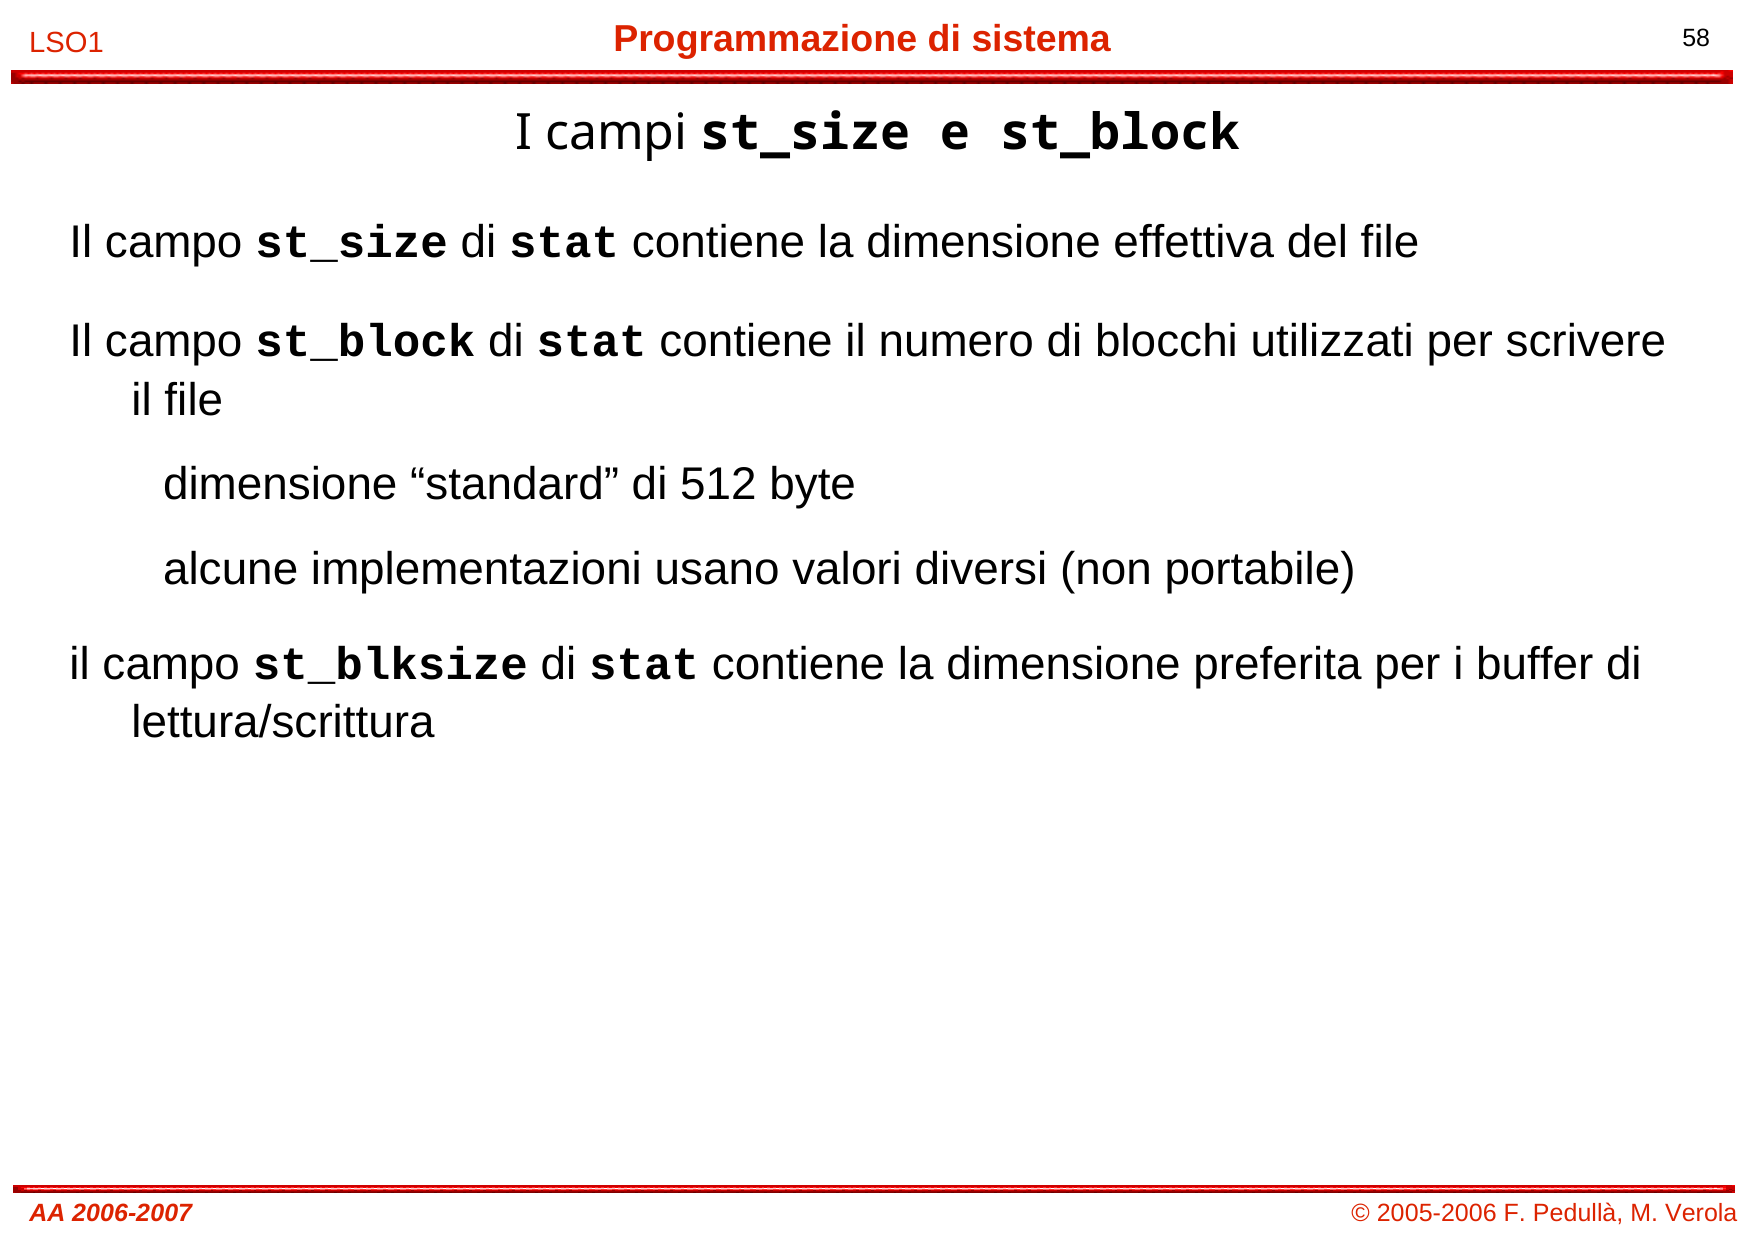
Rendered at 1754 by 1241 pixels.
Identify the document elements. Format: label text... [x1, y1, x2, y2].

title I campi st_size e st_block [481, 84, 1274, 180]
list Il campo st_size di stat contiene la dimensione effettiva del file Il campo st_block di stat contiene il numero di blocchi utilizzati per scrivere il file dimensione “standard” di 512 byte alcune implementazioni usano valori diversi (non portabile) il campo st_blksize di stat contiene la dimensione preferita per i buffer di lettura/scrittura [54, 208, 1692, 1053]
picture [13, 1185, 1735, 1193]
picture [11, 70, 1733, 84]
